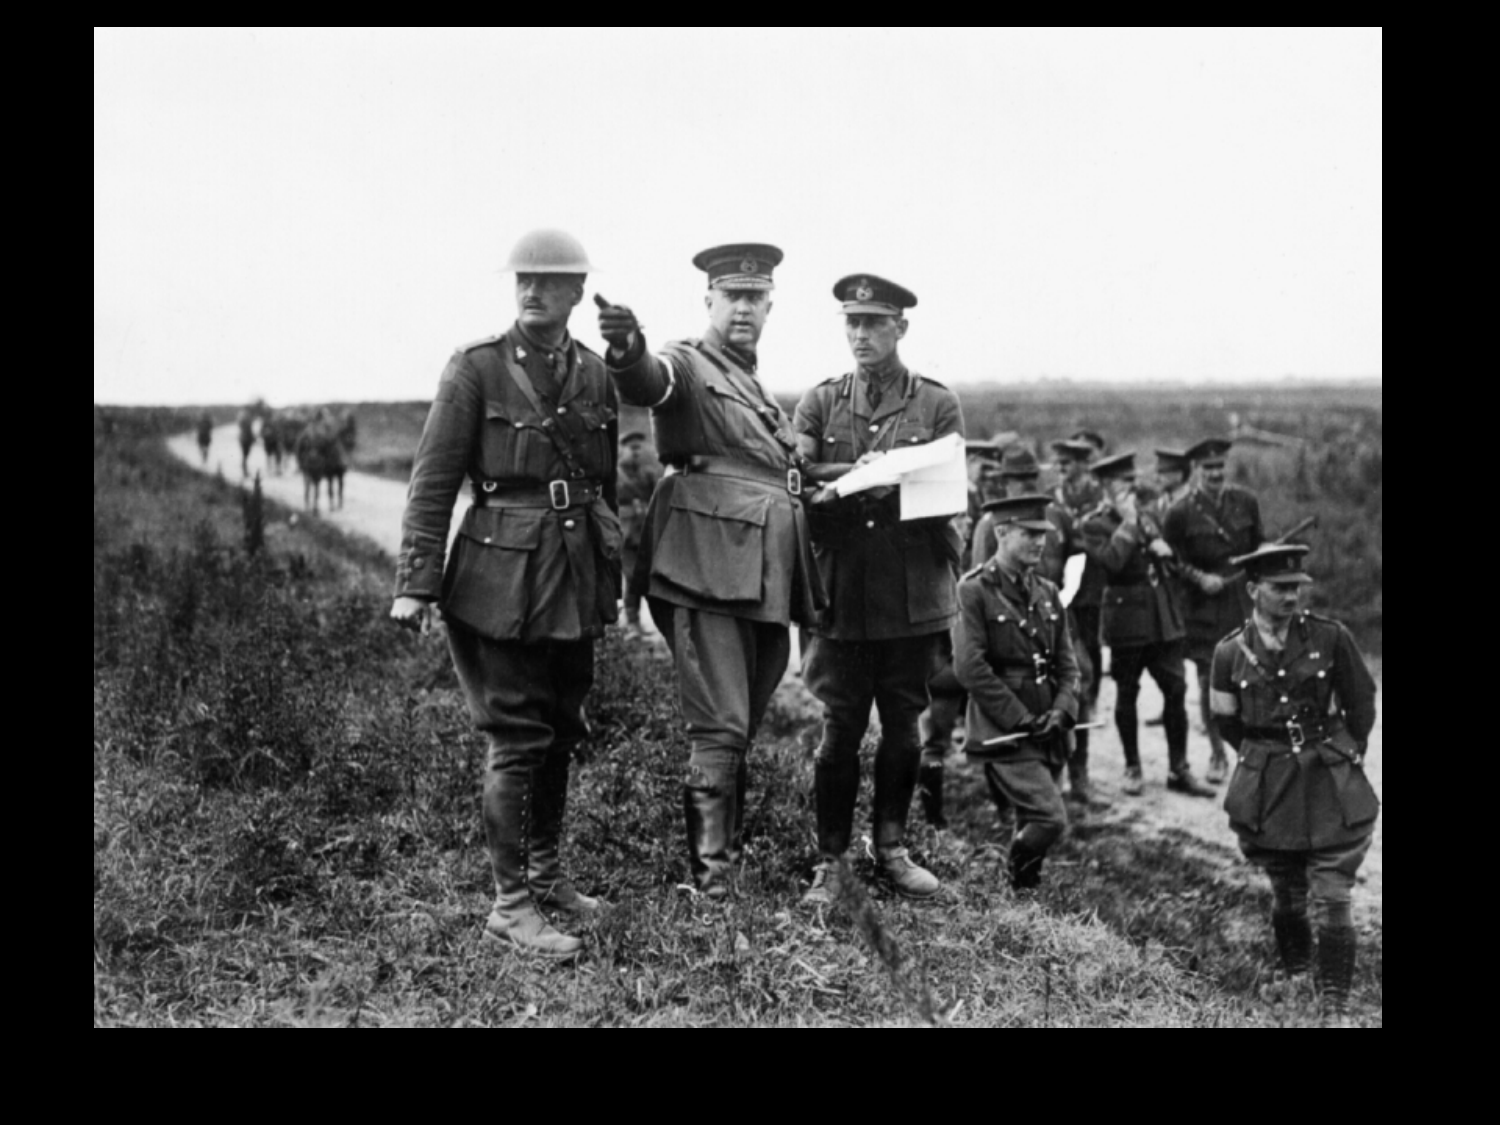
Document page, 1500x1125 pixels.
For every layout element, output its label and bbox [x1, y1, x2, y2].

picture [94, 27, 1382, 1028]
